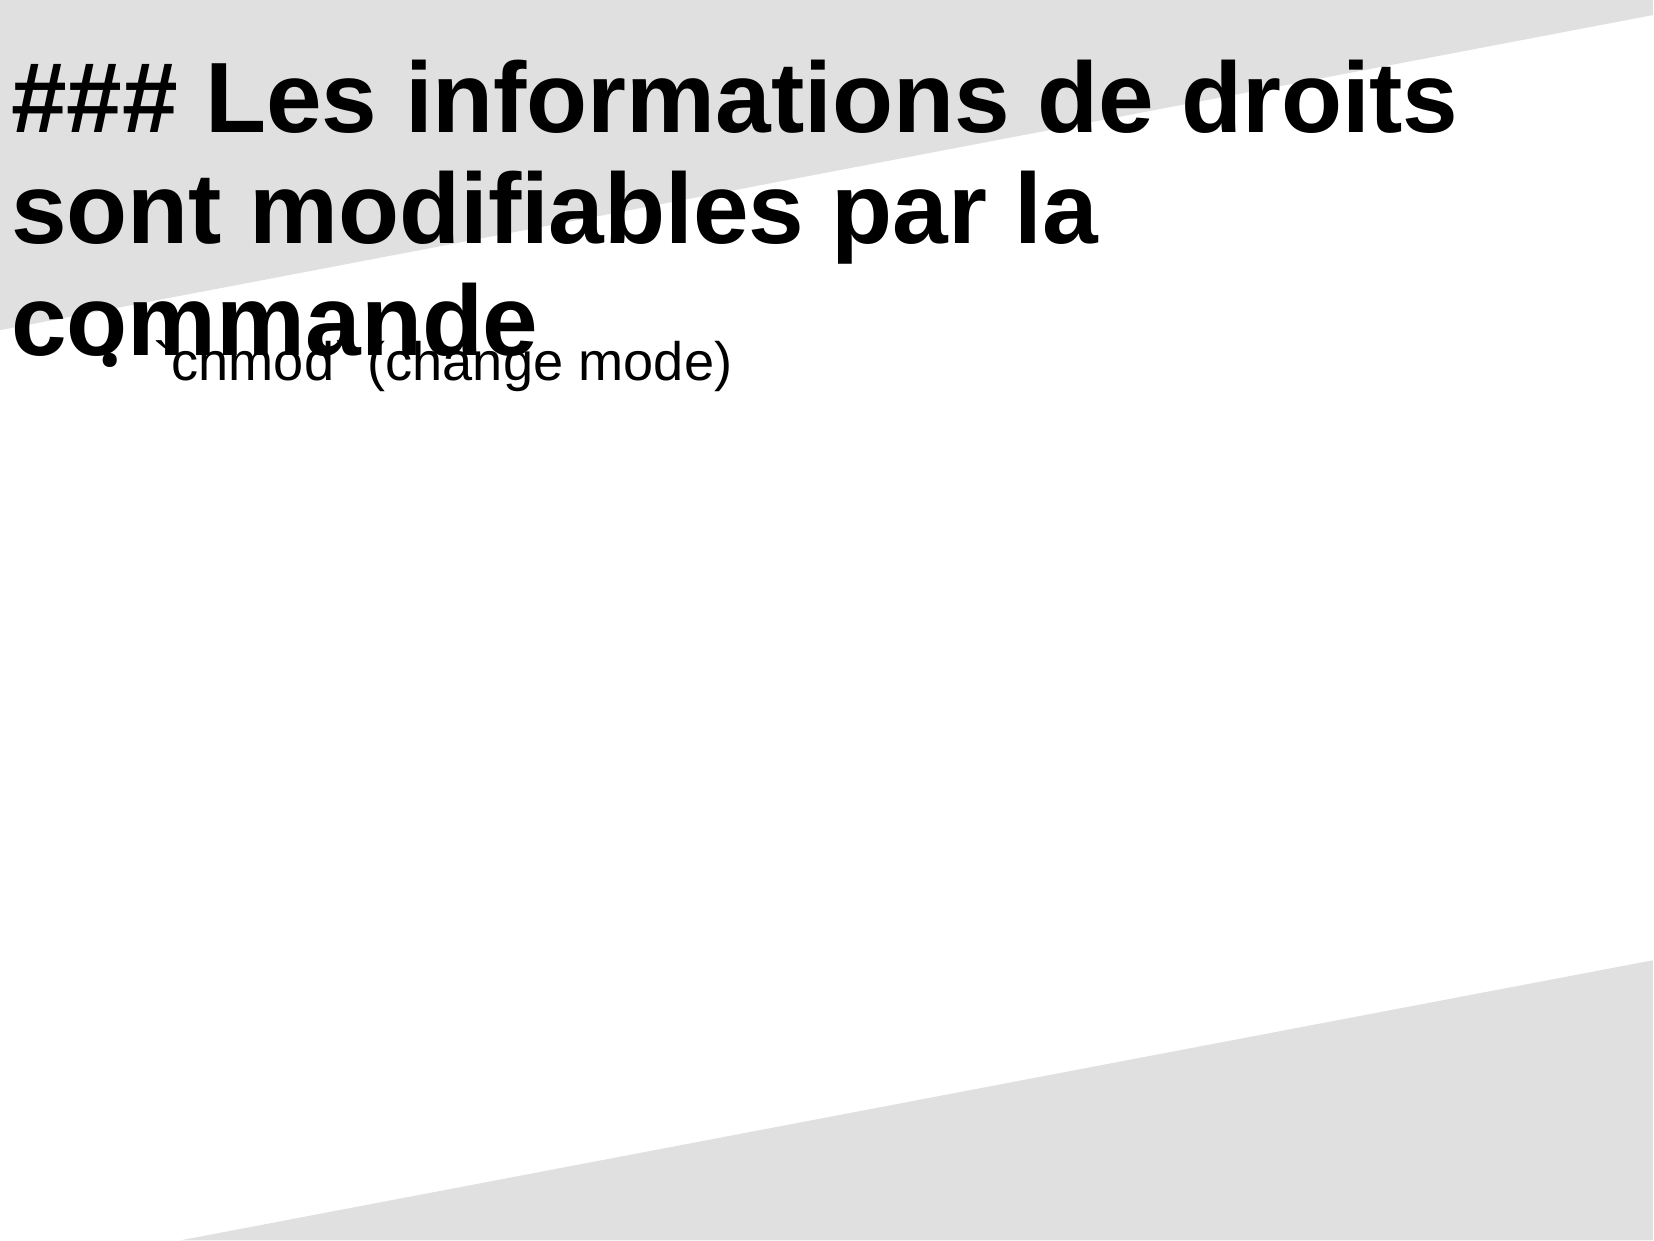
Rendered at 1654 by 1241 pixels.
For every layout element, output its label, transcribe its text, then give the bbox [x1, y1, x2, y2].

list `chmod` (change mode) [82, 331, 1538, 1052]
title ### Les informations de droits sont modifiables par la commande [11, 41, 1499, 377]
